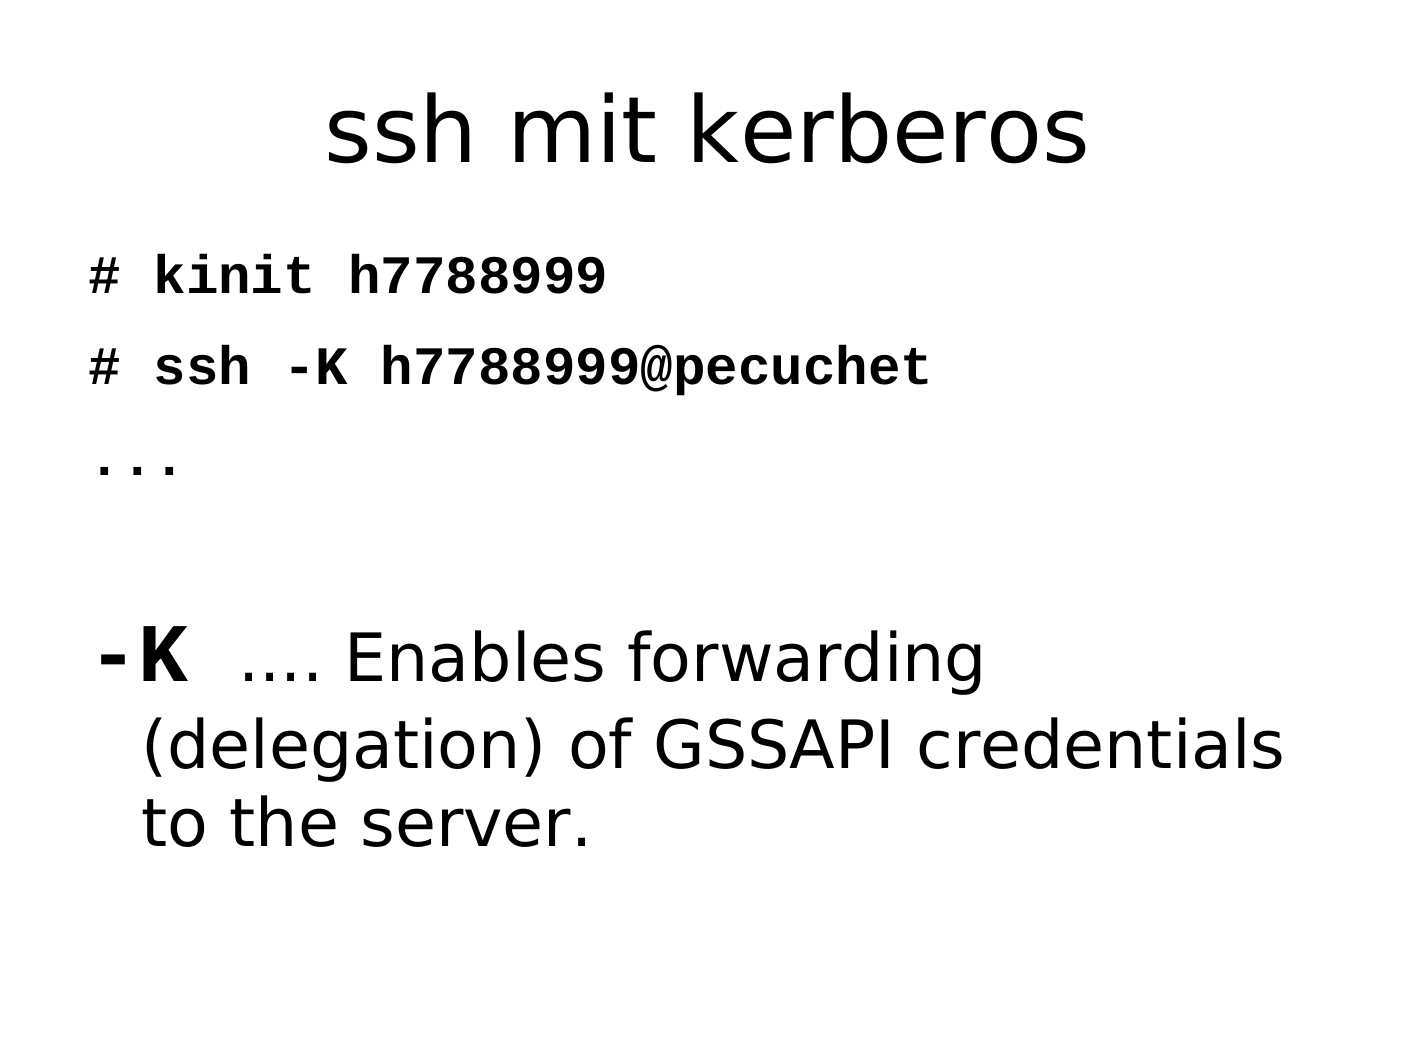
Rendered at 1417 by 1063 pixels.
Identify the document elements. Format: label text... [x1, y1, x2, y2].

title ssh mit kerberos [70, 49, 1346, 213]
list # kinit h7788999 # ssh -K h7788999@pecuchet ... -K .... Enables forwarding (delegation) of GSSAPI credentials to the server. [70, 248, 1346, 936]
